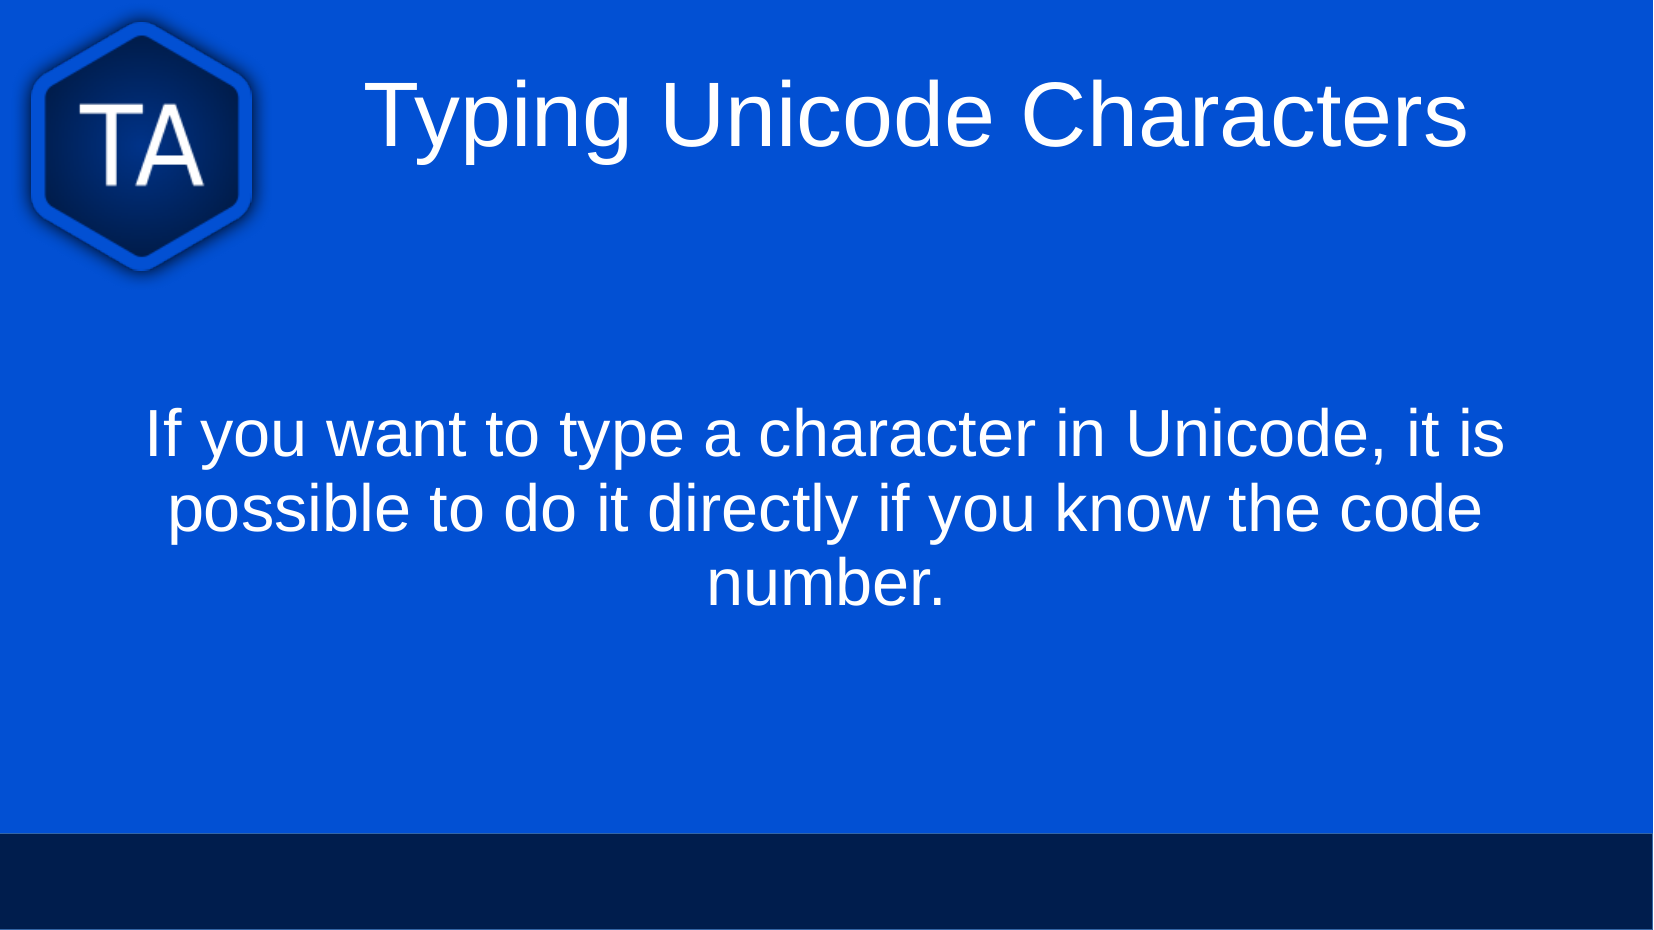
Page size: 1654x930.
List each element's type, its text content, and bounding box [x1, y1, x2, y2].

list If you want to type a character in Unicode, it is possible to do it directly if you know the code number. [82, 258, 1571, 757]
title Typing Unicode Characters [263, 37, 1571, 193]
picture [31, 22, 252, 271]
